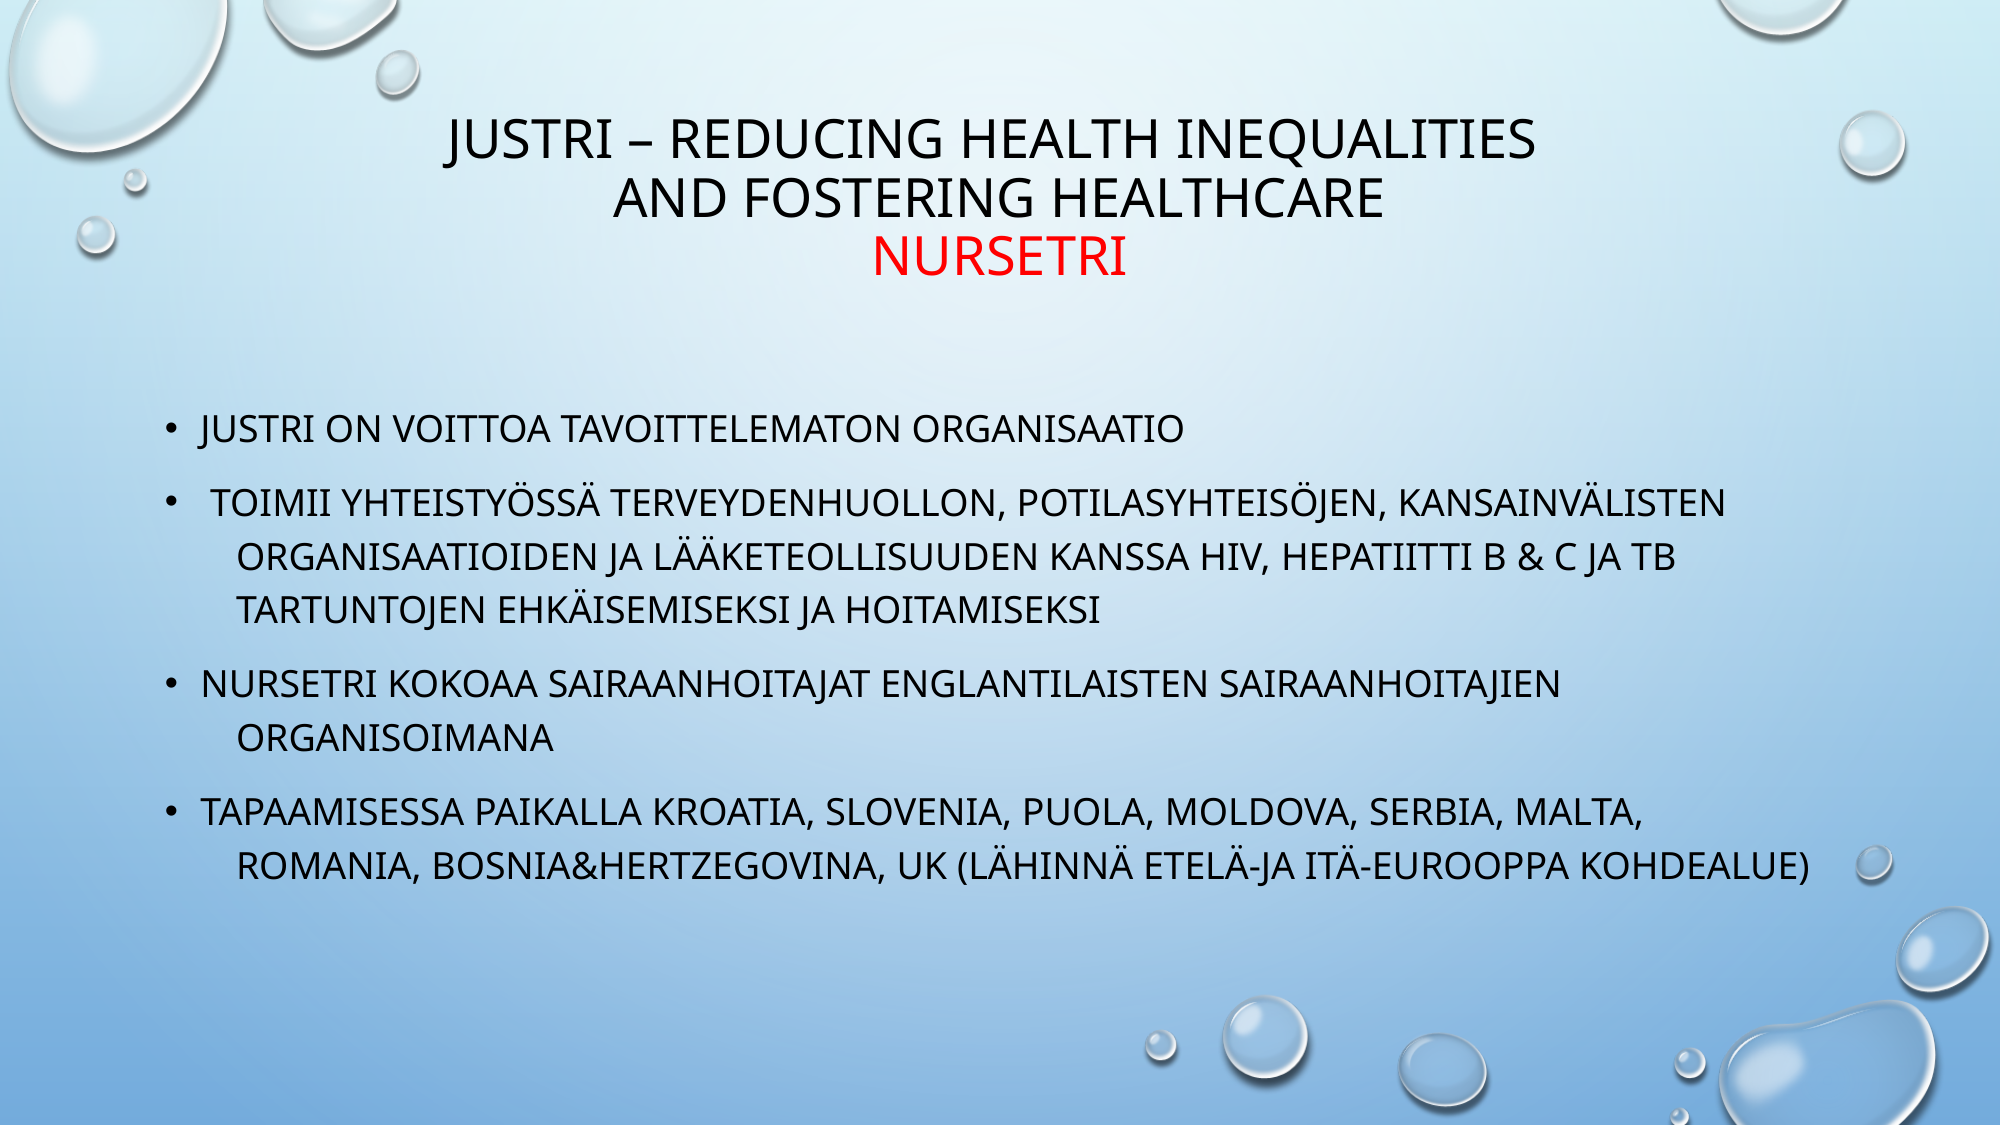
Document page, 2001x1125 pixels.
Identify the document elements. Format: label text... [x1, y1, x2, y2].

list JUSTRI on voittoa tavoittelematon organisaatio toimii yhteistyössä terveydenhuollon, potilasyhteisöjen, kansainvälisten organisaatioiden ja lääketeollisuuden kanssa HIV, Hepatiitti B & C ja TB tartuntojen ehkäisemiseksi ja hoitamiseksi NURsetri kokoaa sairaanhoitajat Englantilaisten sairaanhoitajien organisoimana Tapaamisessa paikalla Kroatia, Slovenia, Puola, Moldova, Serbia, Malta, Romania, Bosnia&hertzegovina, UK (lähinnä etelä-ja itä-eurooppa kohdealue) [149, 388, 1850, 950]
title Justri – Reducing Health Inequalities and Fostering Healthcare Nursetri [149, 101, 1851, 364]
